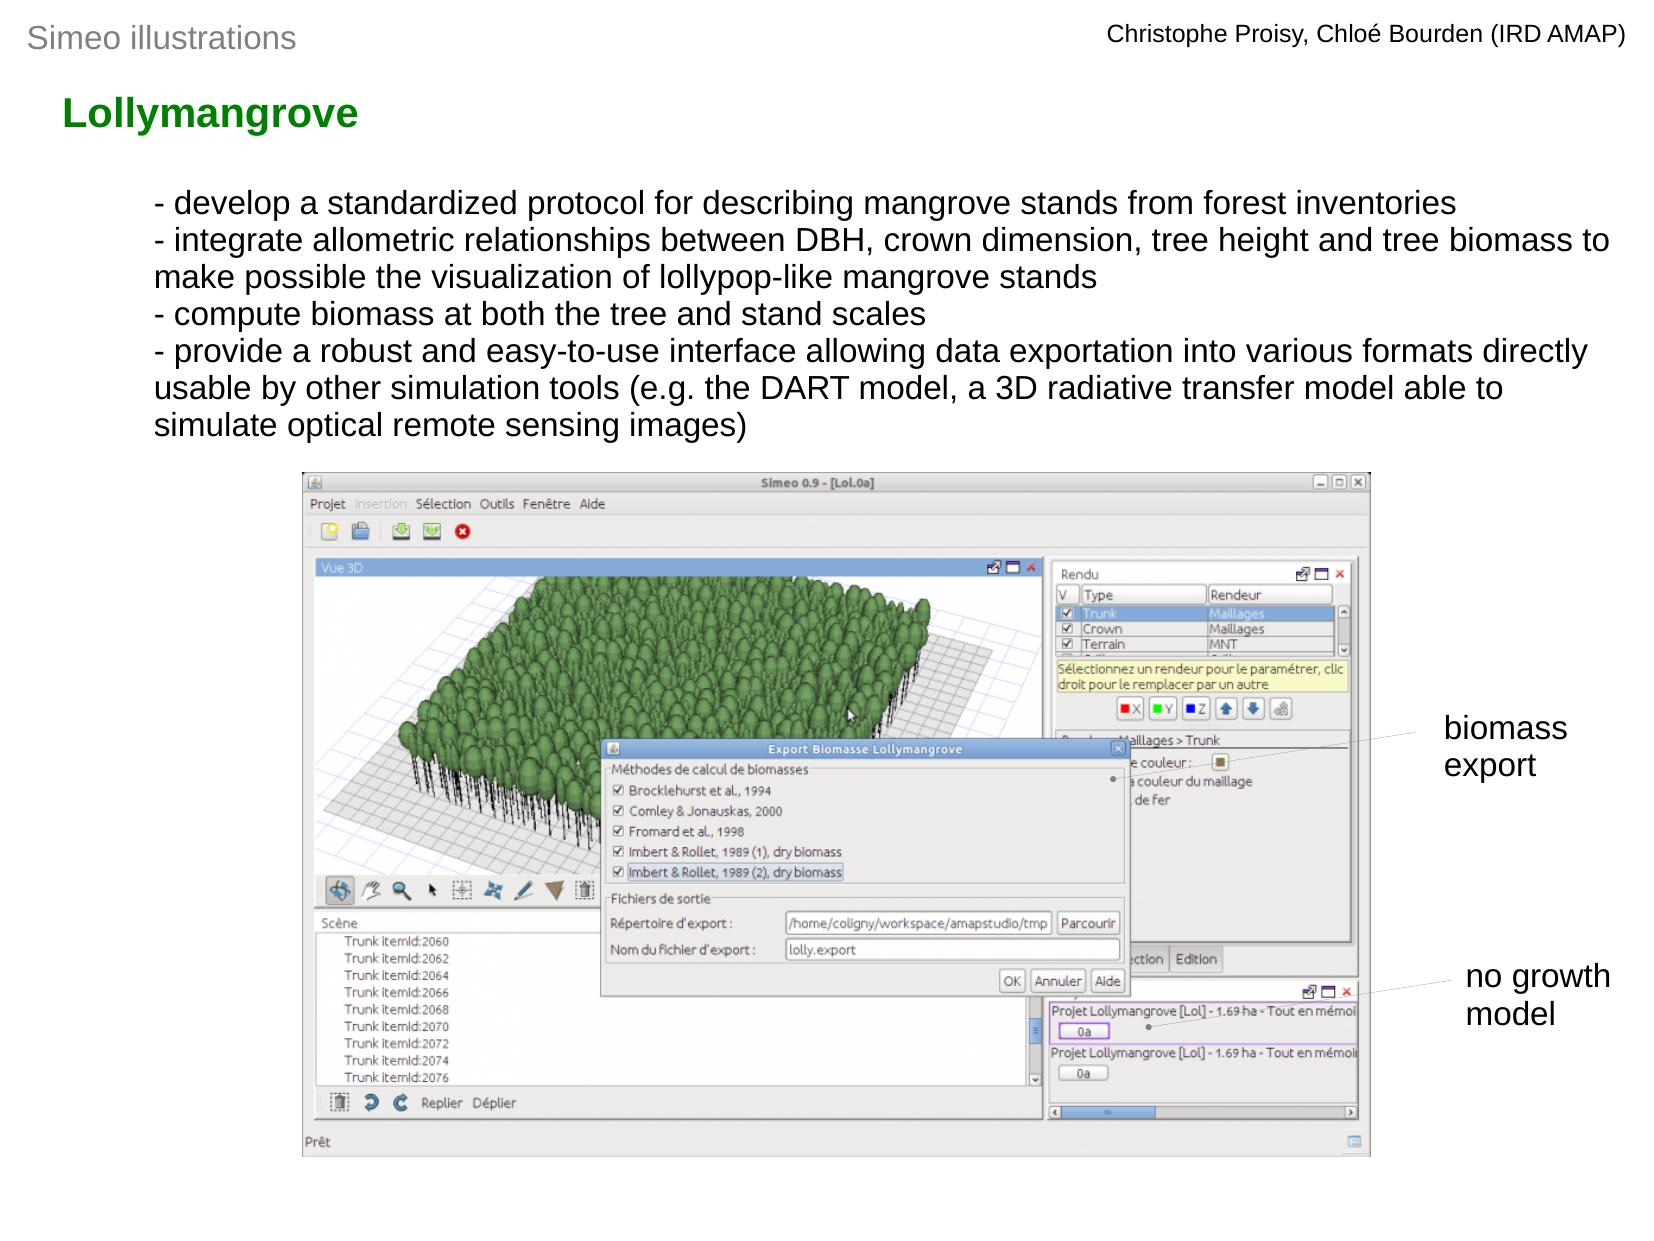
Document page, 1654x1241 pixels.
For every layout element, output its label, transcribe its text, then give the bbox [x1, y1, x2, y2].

picture [302, 472, 1371, 1157]
text_box biomass export [1429, 702, 1654, 792]
text_box no growth model [1450, 950, 1654, 1040]
text_box Christophe Proisy, Chloé Bourden (IRD AMAP) [670, 11, 1642, 55]
text_box - develop a standardized protocol for describing mangrove stands from forest inventories - integrate allometric relationships between DBH, crown dimension, tree height and tree biomass to make possible the visualization of lollypop-like mangrove stands - compute biomass at both the tree and stand scales - provide a robust and easy-to-use interface allowing data exportation into various formats directly usable by other simulation tools (e.g. the DART model, a 3D radiative transfer model able to simulate optical remote sensing images) [138, 177, 1630, 452]
text_box Lollymangrove [47, 82, 1654, 144]
text_box Simeo illustrations [11, 11, 426, 64]
